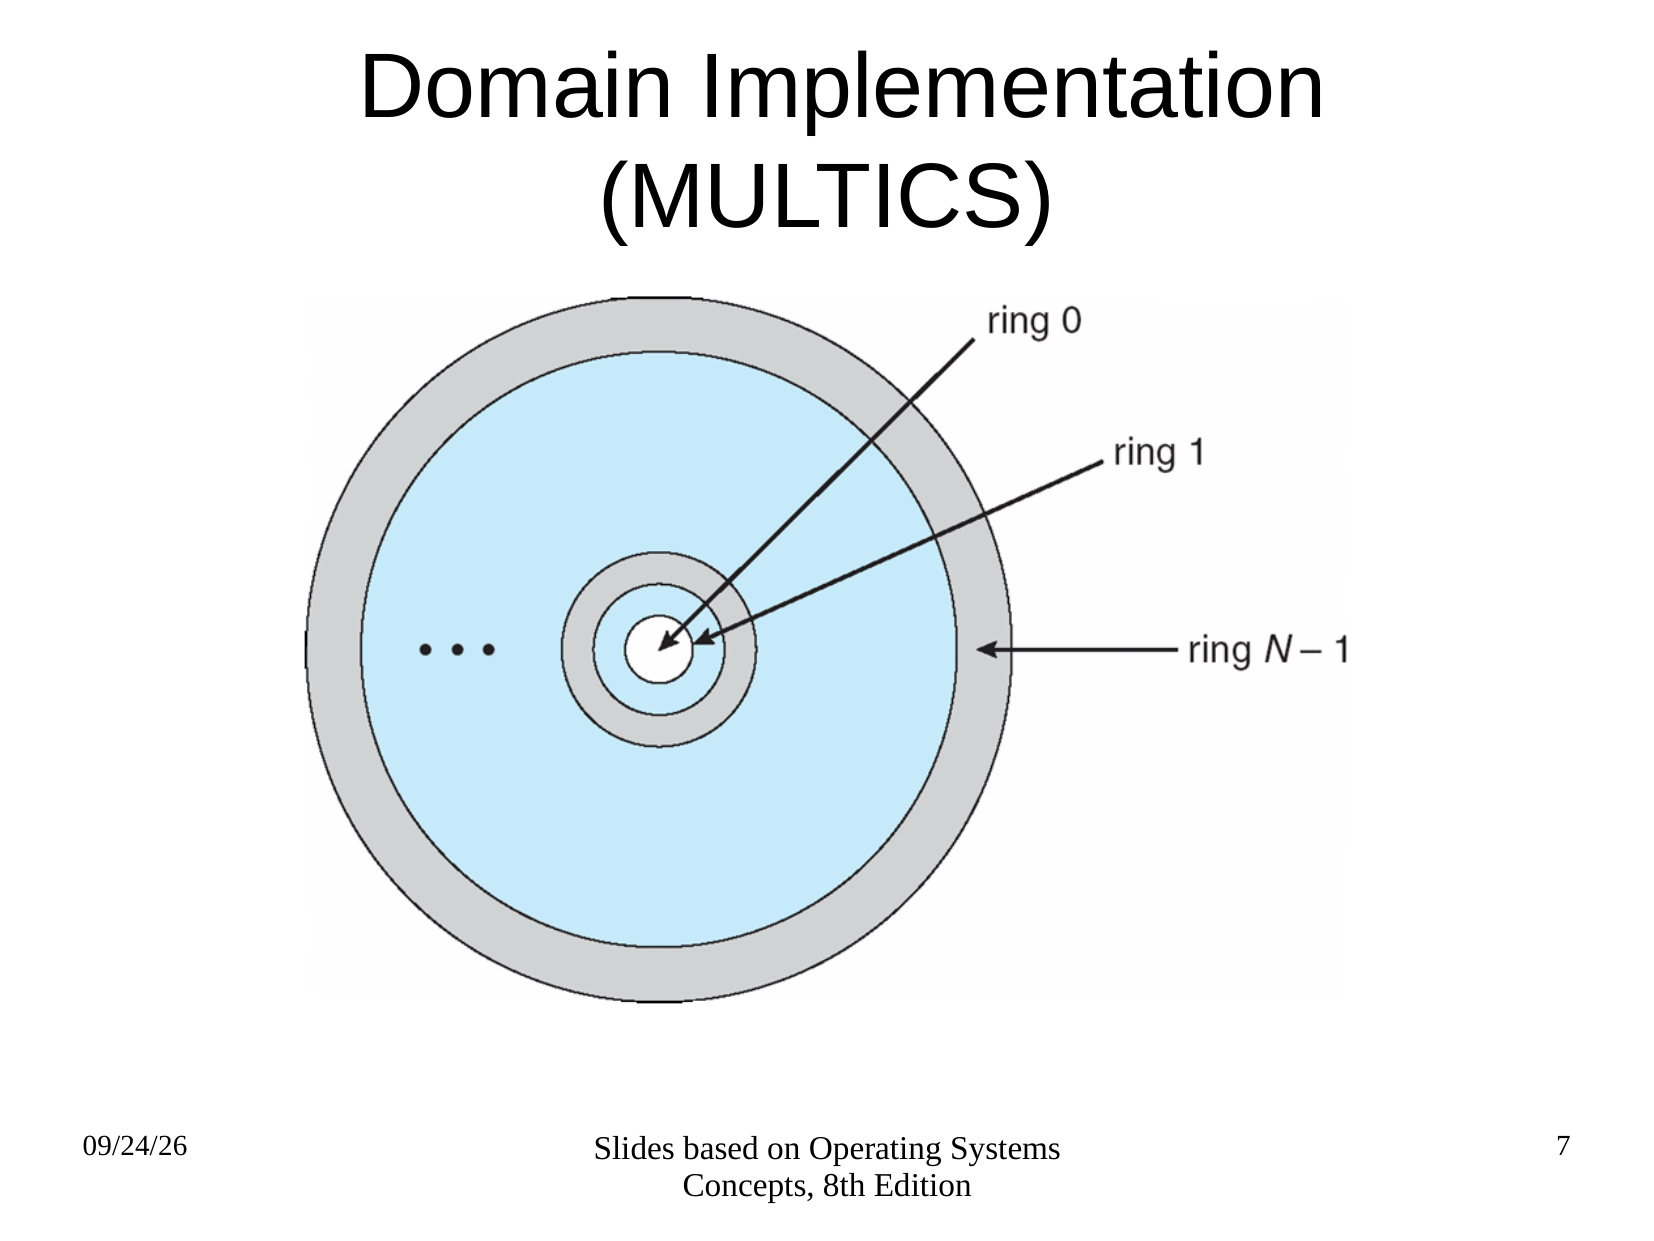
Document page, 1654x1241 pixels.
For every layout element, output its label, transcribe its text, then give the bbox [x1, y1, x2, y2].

title Domain Implementation (MULTICS) [82, 15, 1571, 257]
picture [297, 290, 1357, 1010]
